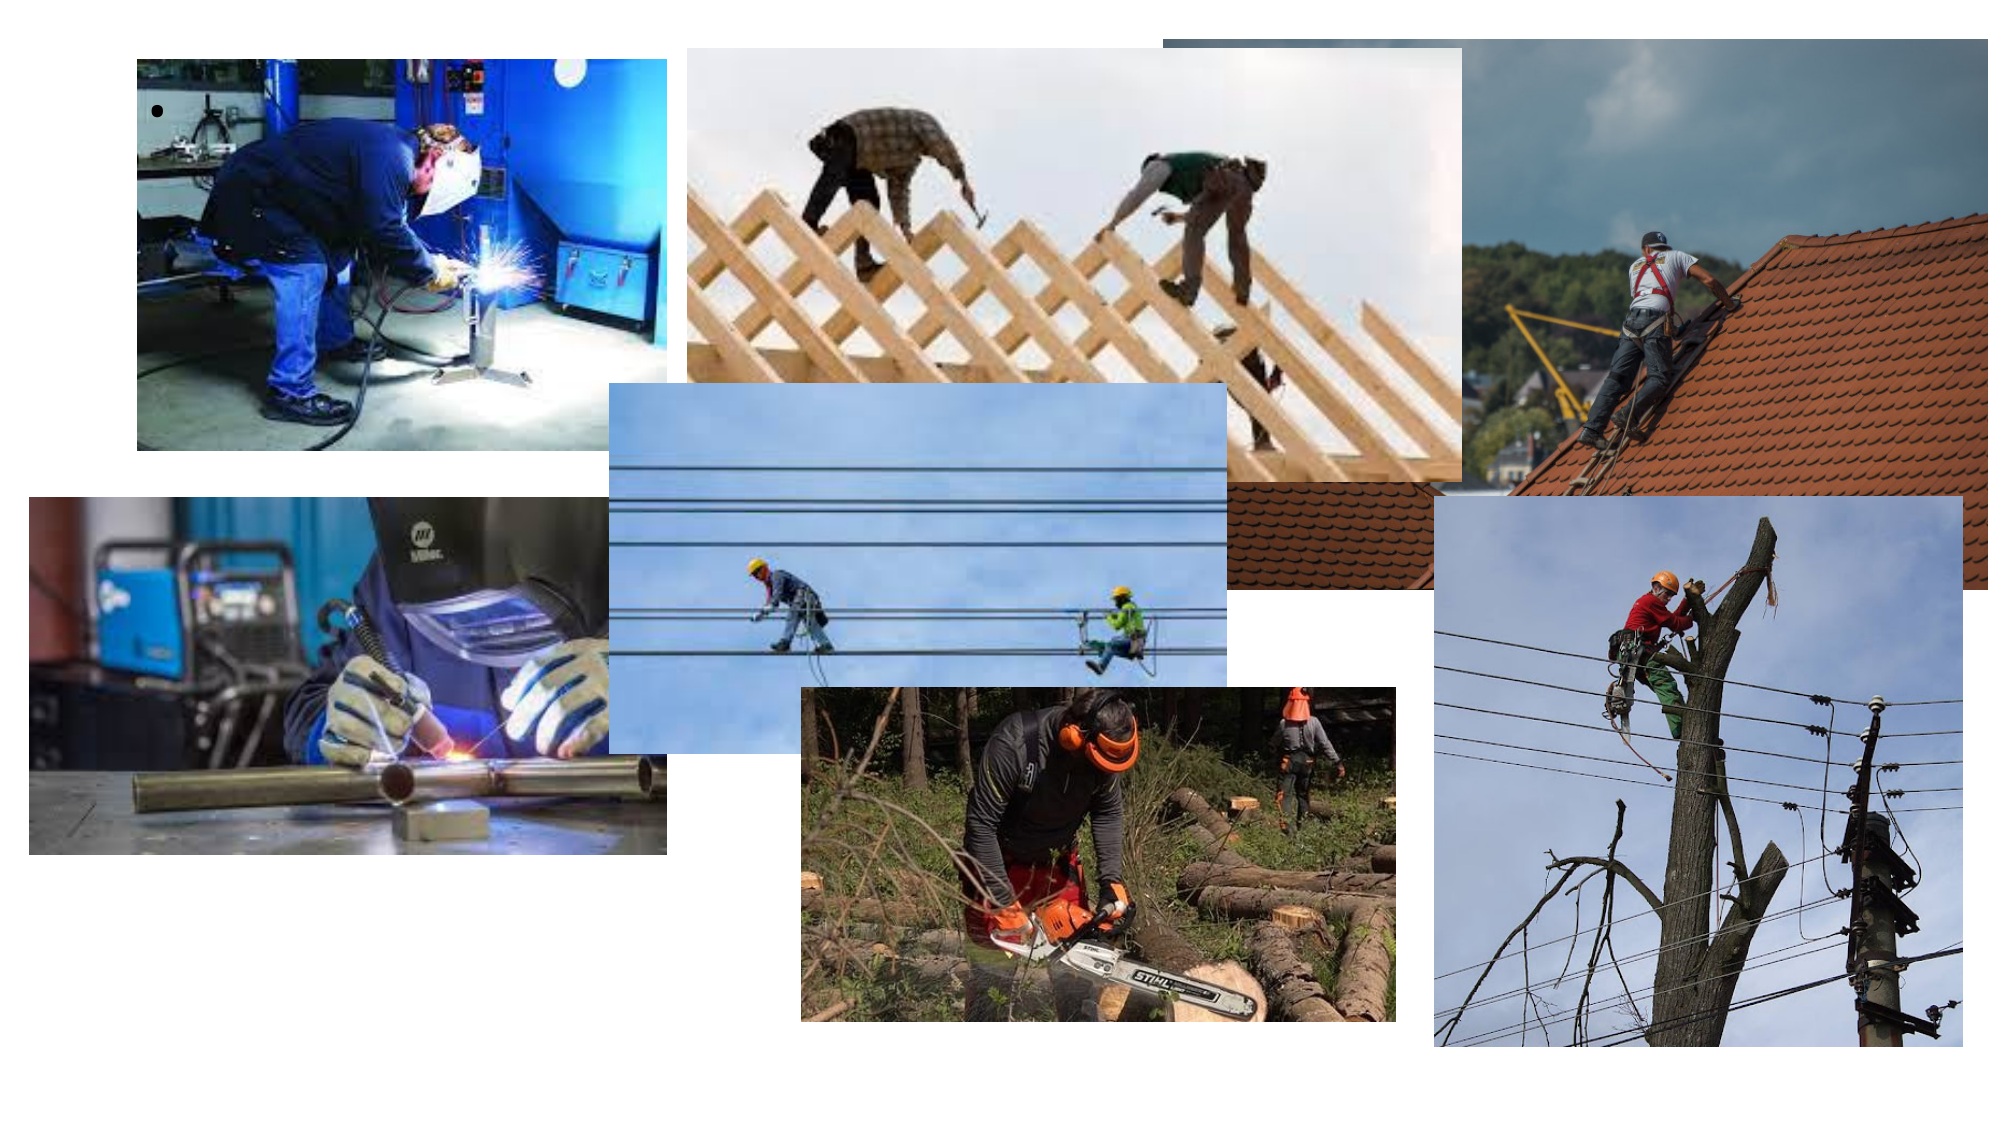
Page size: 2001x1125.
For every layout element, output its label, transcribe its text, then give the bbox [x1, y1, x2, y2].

text_box . [130, 0, 2000, 270]
picture [29, 48, 1988, 1047]
